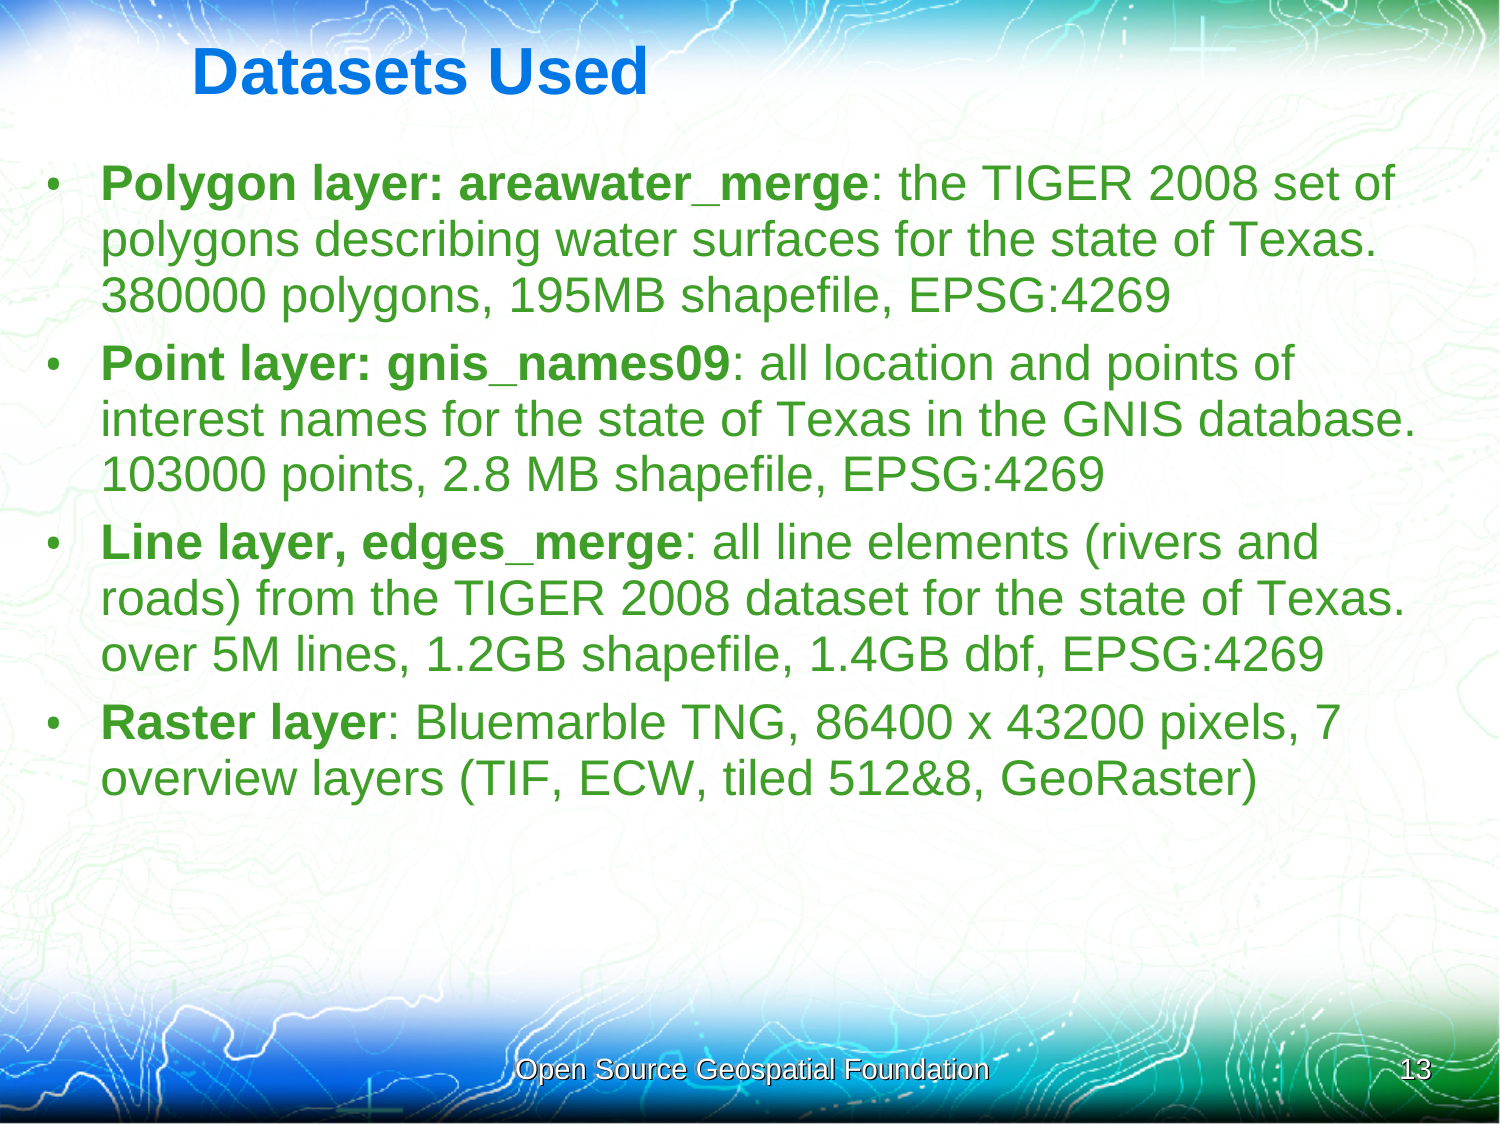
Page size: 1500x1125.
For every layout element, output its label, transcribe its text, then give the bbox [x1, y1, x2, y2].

list Polygon layer: areawater_merge: the TIGER 2008 set of polygons describing water surfaces for the state of Texas. 380000 polygons, 195MB shapefile, EPSG:4269 Point layer: gnis_names09: all location and points of interest names for the state of Texas in the GNIS database. 103000 points, 2.8 MB shapefile, EPSG:4269 Line layer, edges_merge: all line elements (rivers and roads) from the TIGER 2008 dataset for the state of Texas. over 5M lines, 1.2GB shapefile, 1.4GB dbf, EPSG:4269 Raster layer: Bluemarble TNG, 86400 x 43200 pixels, 7 overview layers (TIF, ECW, tiled 512&8, GeoRaster) [29, 147, 1477, 891]
picture [0, 0, 1500, 1125]
title Datasets Used [177, 20, 1477, 122]
